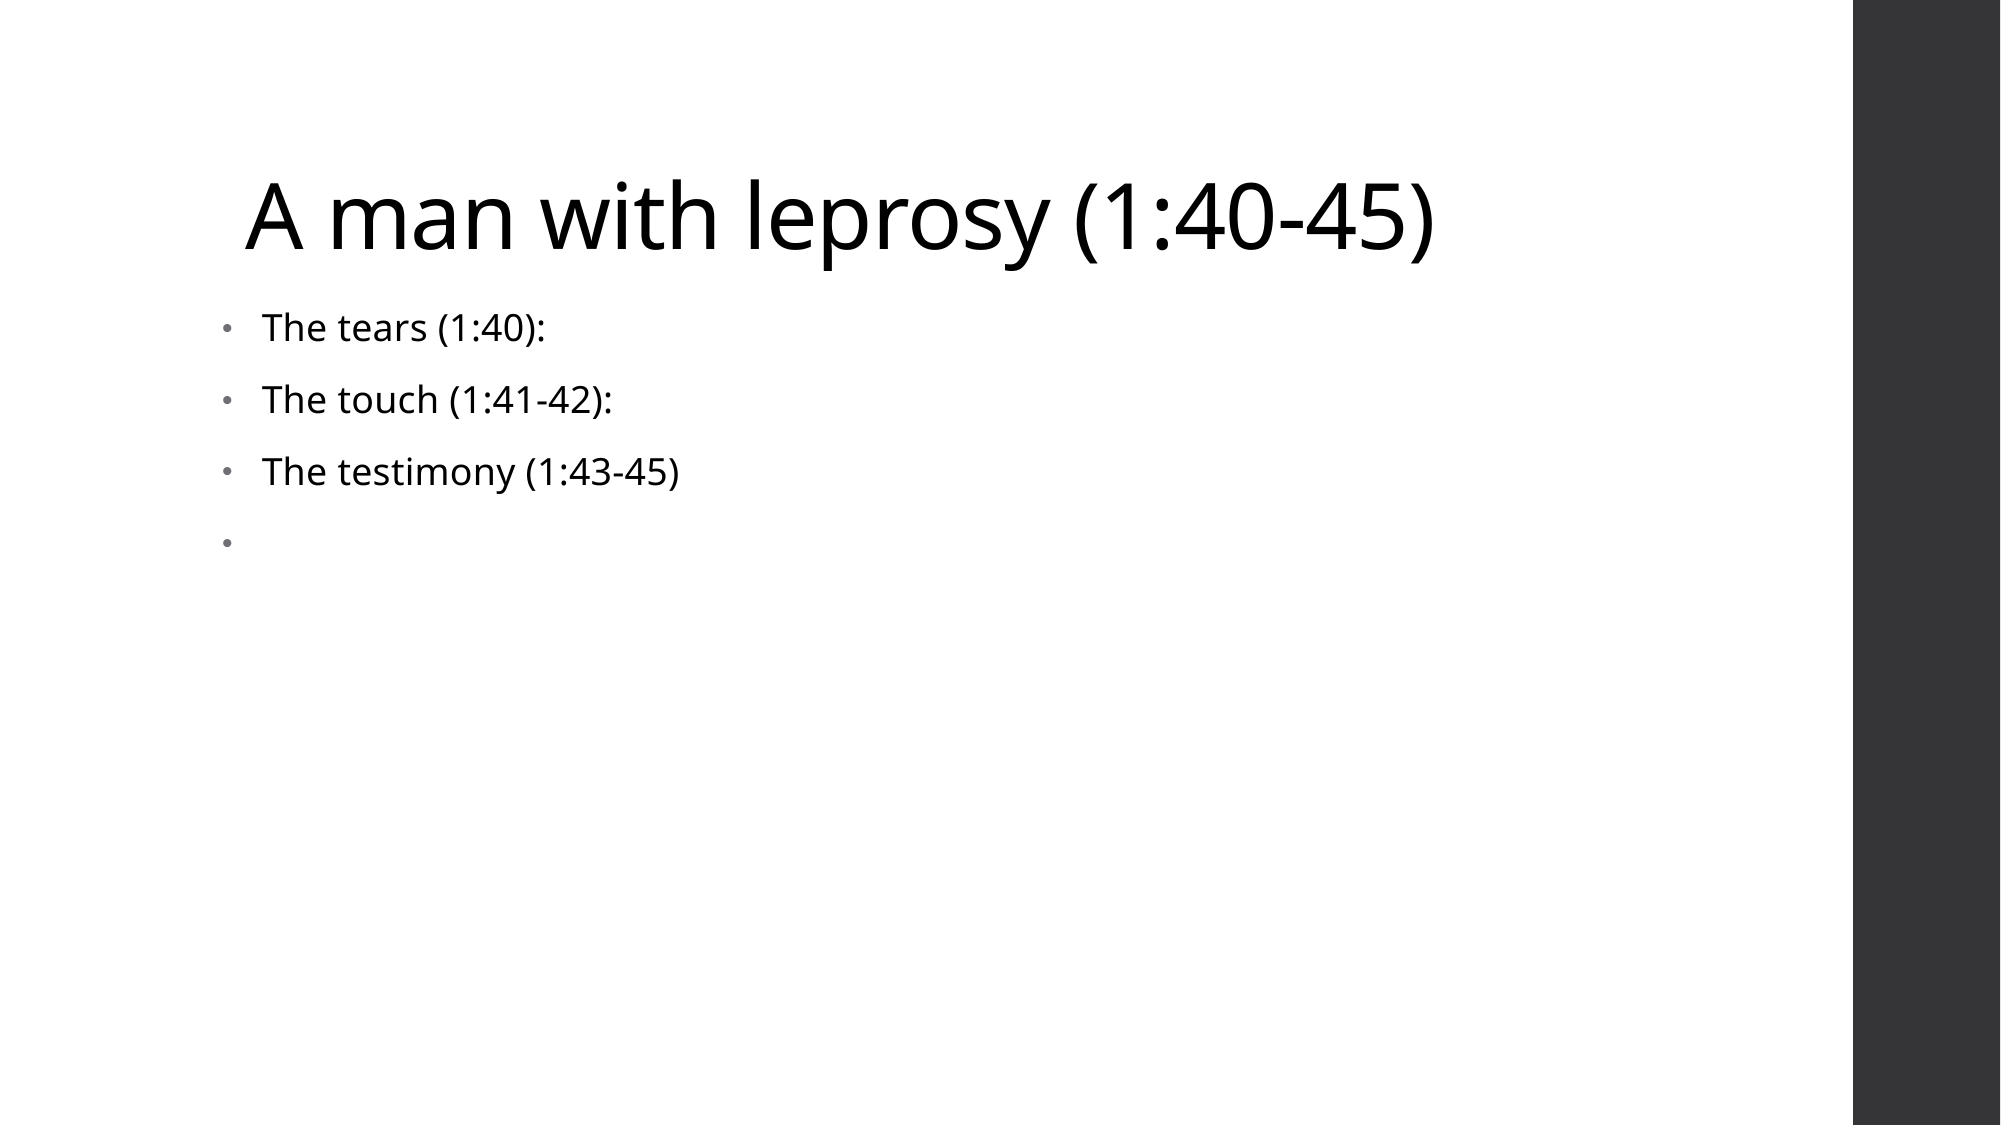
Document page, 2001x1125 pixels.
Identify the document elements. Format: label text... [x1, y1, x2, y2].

title A man with leprosy (1:40-45) [206, 60, 1797, 278]
list The tears (1:40): The touch (1:41-42): The testimony (1:43-45) [206, 299, 1617, 1014]
